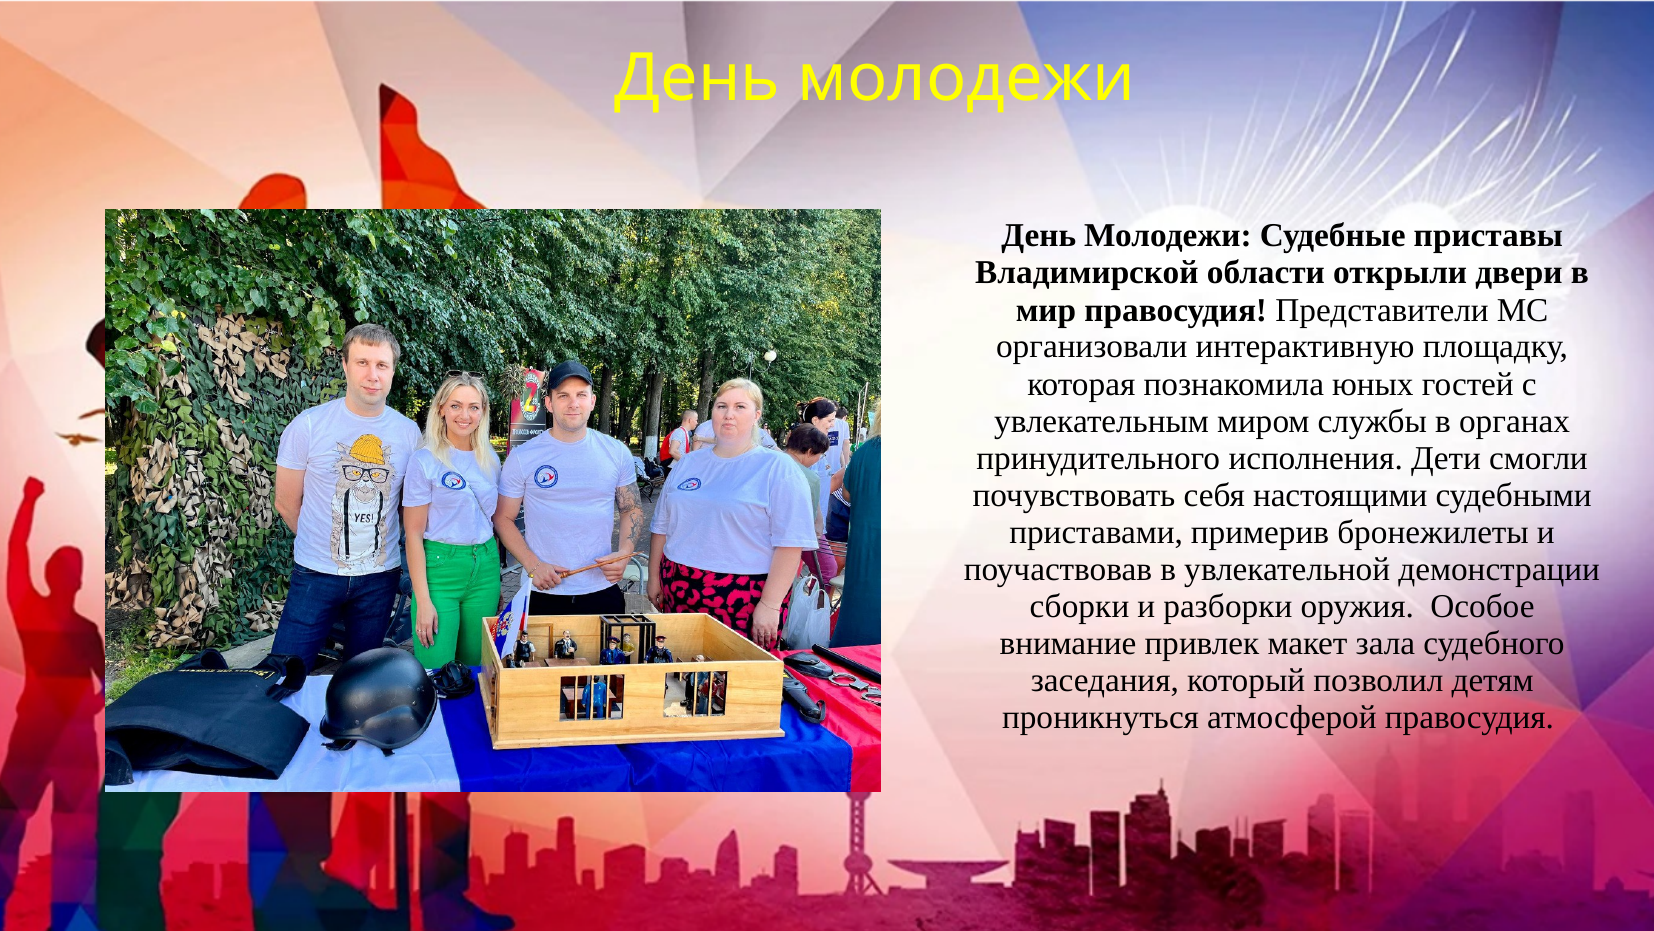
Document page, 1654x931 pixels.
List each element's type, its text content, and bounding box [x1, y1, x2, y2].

picture [0, 0, 1654, 931]
text_box День молодежи [608, 28, 1143, 121]
text_box День Молодежи: Судебные приставы Владимирской области открыли двери в мир правосудия! Представители МС организовали интерактивную площадку, которая познакомила юных гостей с увлекательным миром службы в органах принудительного исполнения. Дети смогли почувствовать себя настоящими судебными приставами, примерив бронежилеты и поучаствовав в увлекательной демонстрации сборки и разборки оружия. Особое внимание привлек макет зала судебного заседания, который позволил детям проникнуться атмосферой правосудия. [945, 209, 1621, 781]
